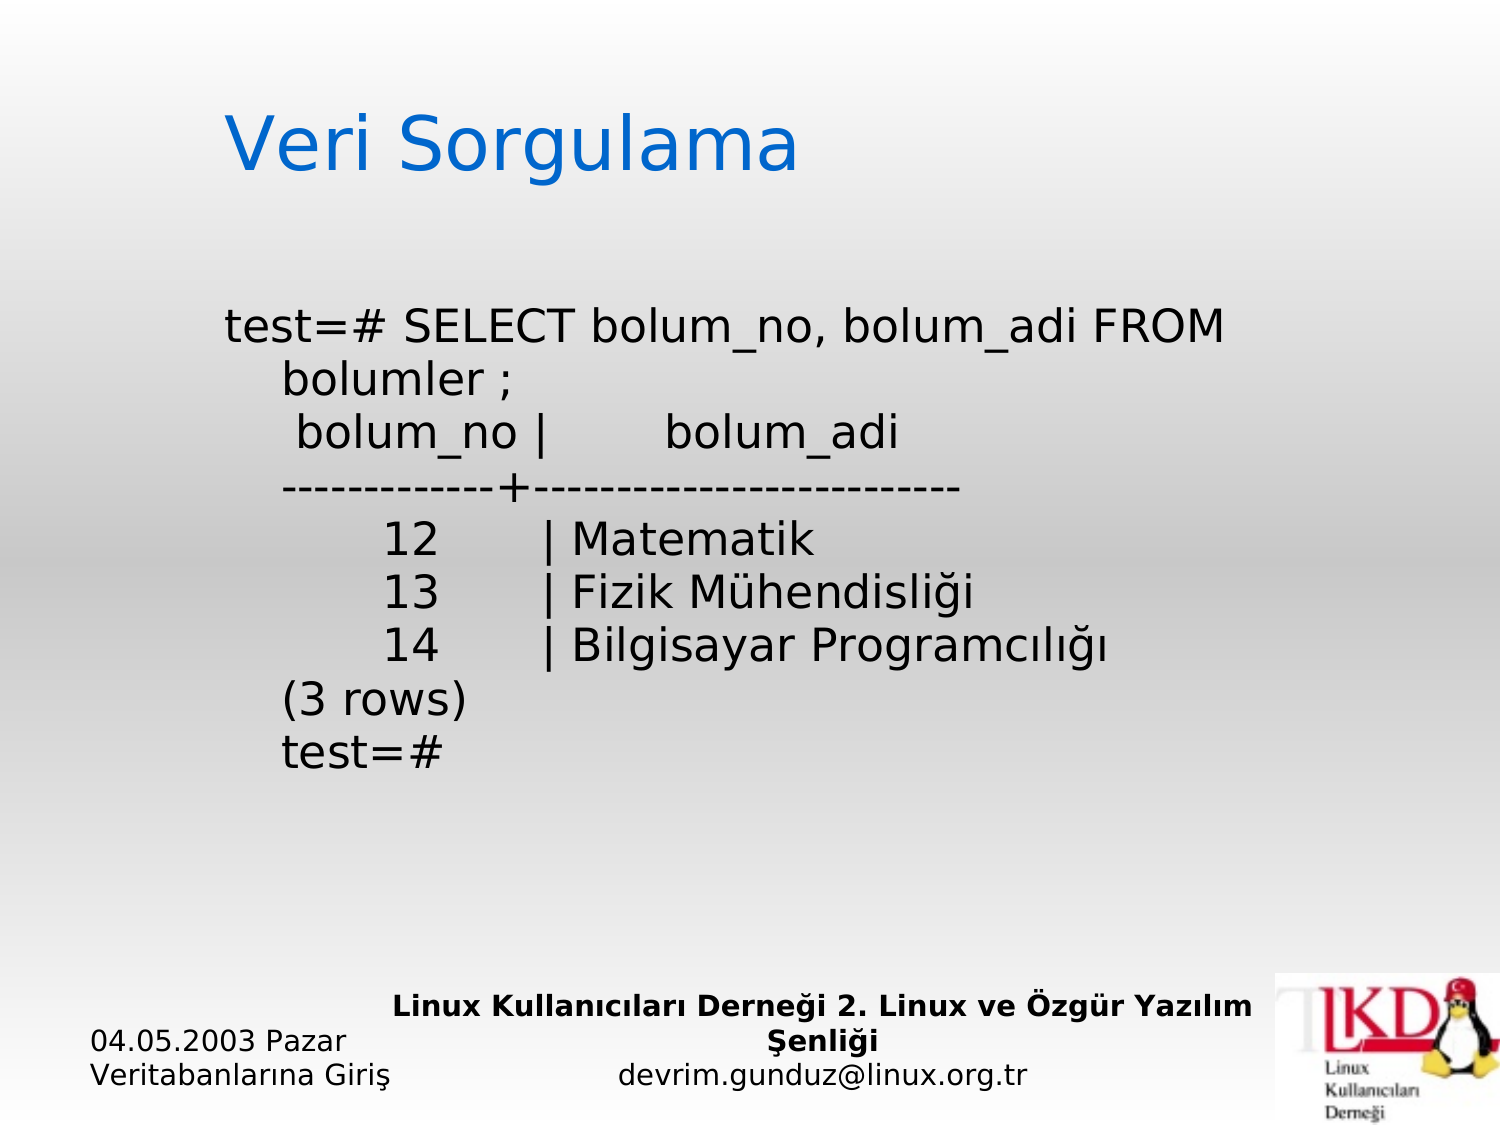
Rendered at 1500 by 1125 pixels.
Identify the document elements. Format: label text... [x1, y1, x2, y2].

list test=# SELECT bolum_no, bolum_adi FROM bolumler ; bolum_no | bolum_adi -------------+-------------------------- 12 | Matematik 13 | Fizik Mühendisliği 14 | Bilgisayar Programcılığı (3 rows) test=# [224, 299, 1425, 975]
title Veri Sorgulama [224, 49, 1425, 238]
picture [1275, 973, 1500, 1125]
